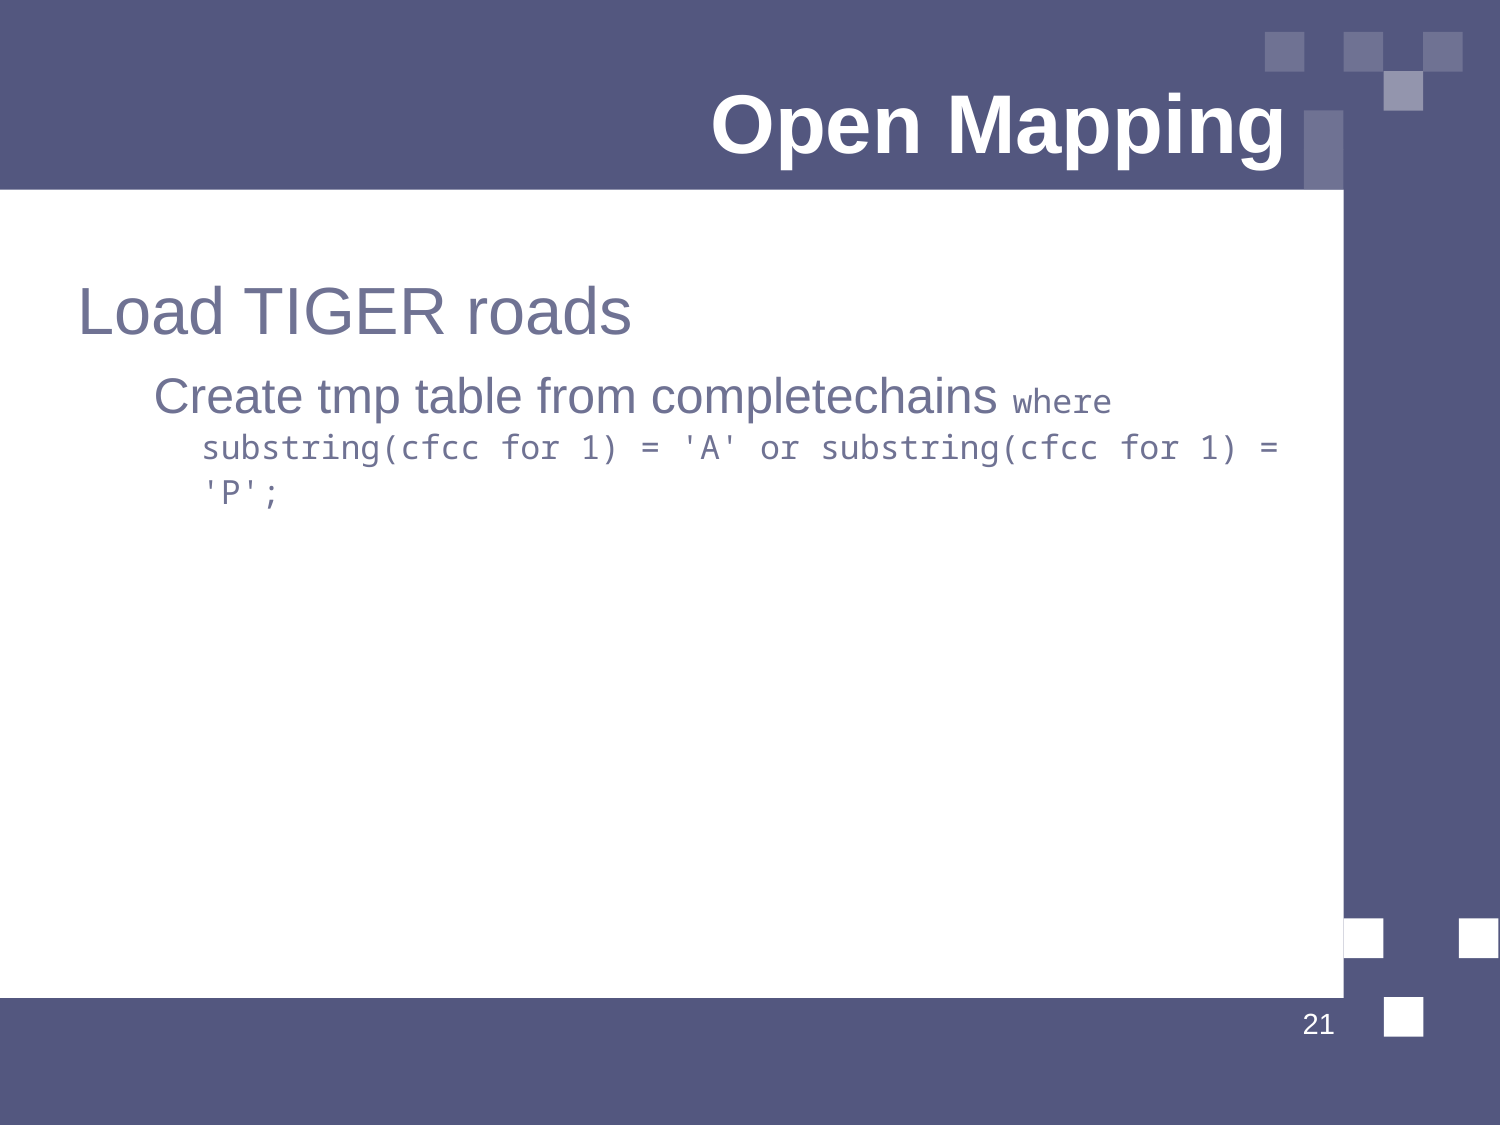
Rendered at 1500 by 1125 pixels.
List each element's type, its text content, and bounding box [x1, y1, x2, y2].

title Open Mapping [58, 74, 1288, 176]
list Load TIGER roads Create tmp table from completechains where substring(cfcc for 1) = 'A' or substring(cfcc for 1) = 'P'; [59, 236, 1289, 931]
